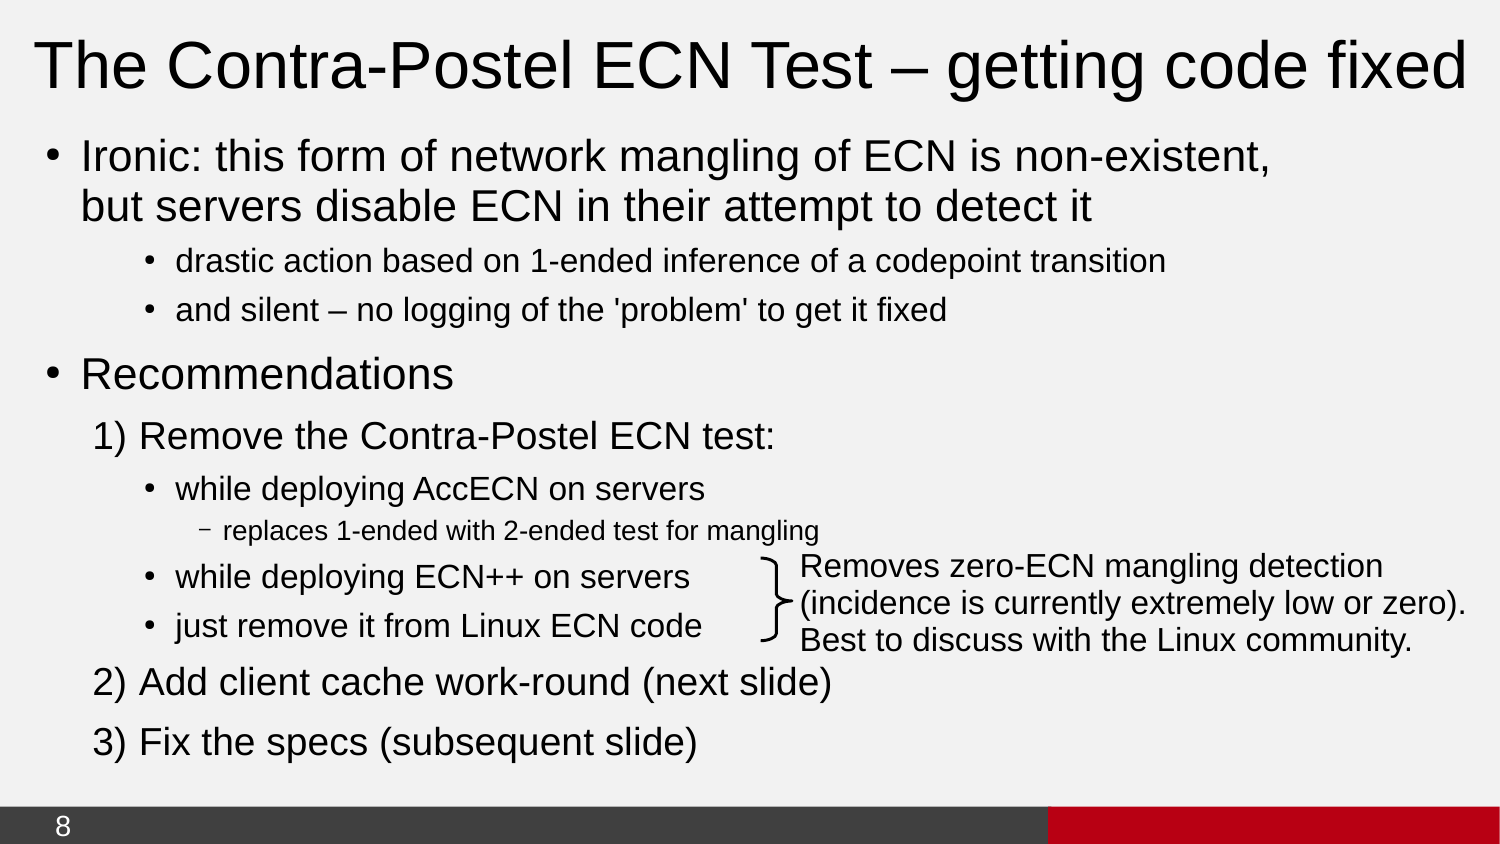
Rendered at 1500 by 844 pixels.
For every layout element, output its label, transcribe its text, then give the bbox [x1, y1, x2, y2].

list Ironic: this form of network mangling of ECN is non-existent, but servers disable ECN in their attempt to detect it drastic action based on 1-ended inference of a codepoint transition and silent – no logging of the 'problem' to get it fixed Recommendations Remove the Contra-Postel ECN test: while deploying AccECN on servers replaces 1-ended with 2-ended test for mangling while deploying ECN++ on servers just remove it from Linux ECN code Add client cache work-round (next slide) Fix the specs (subsequent slide) [33, 130, 1410, 766]
title The Contra-Postel ECN Test – getting code fixed [33, 0, 1477, 131]
text_box Removes zero-ECN mangling detection (incidence is currently extremely low or zero). Best to discuss with the Linux community. [784, 540, 1489, 704]
